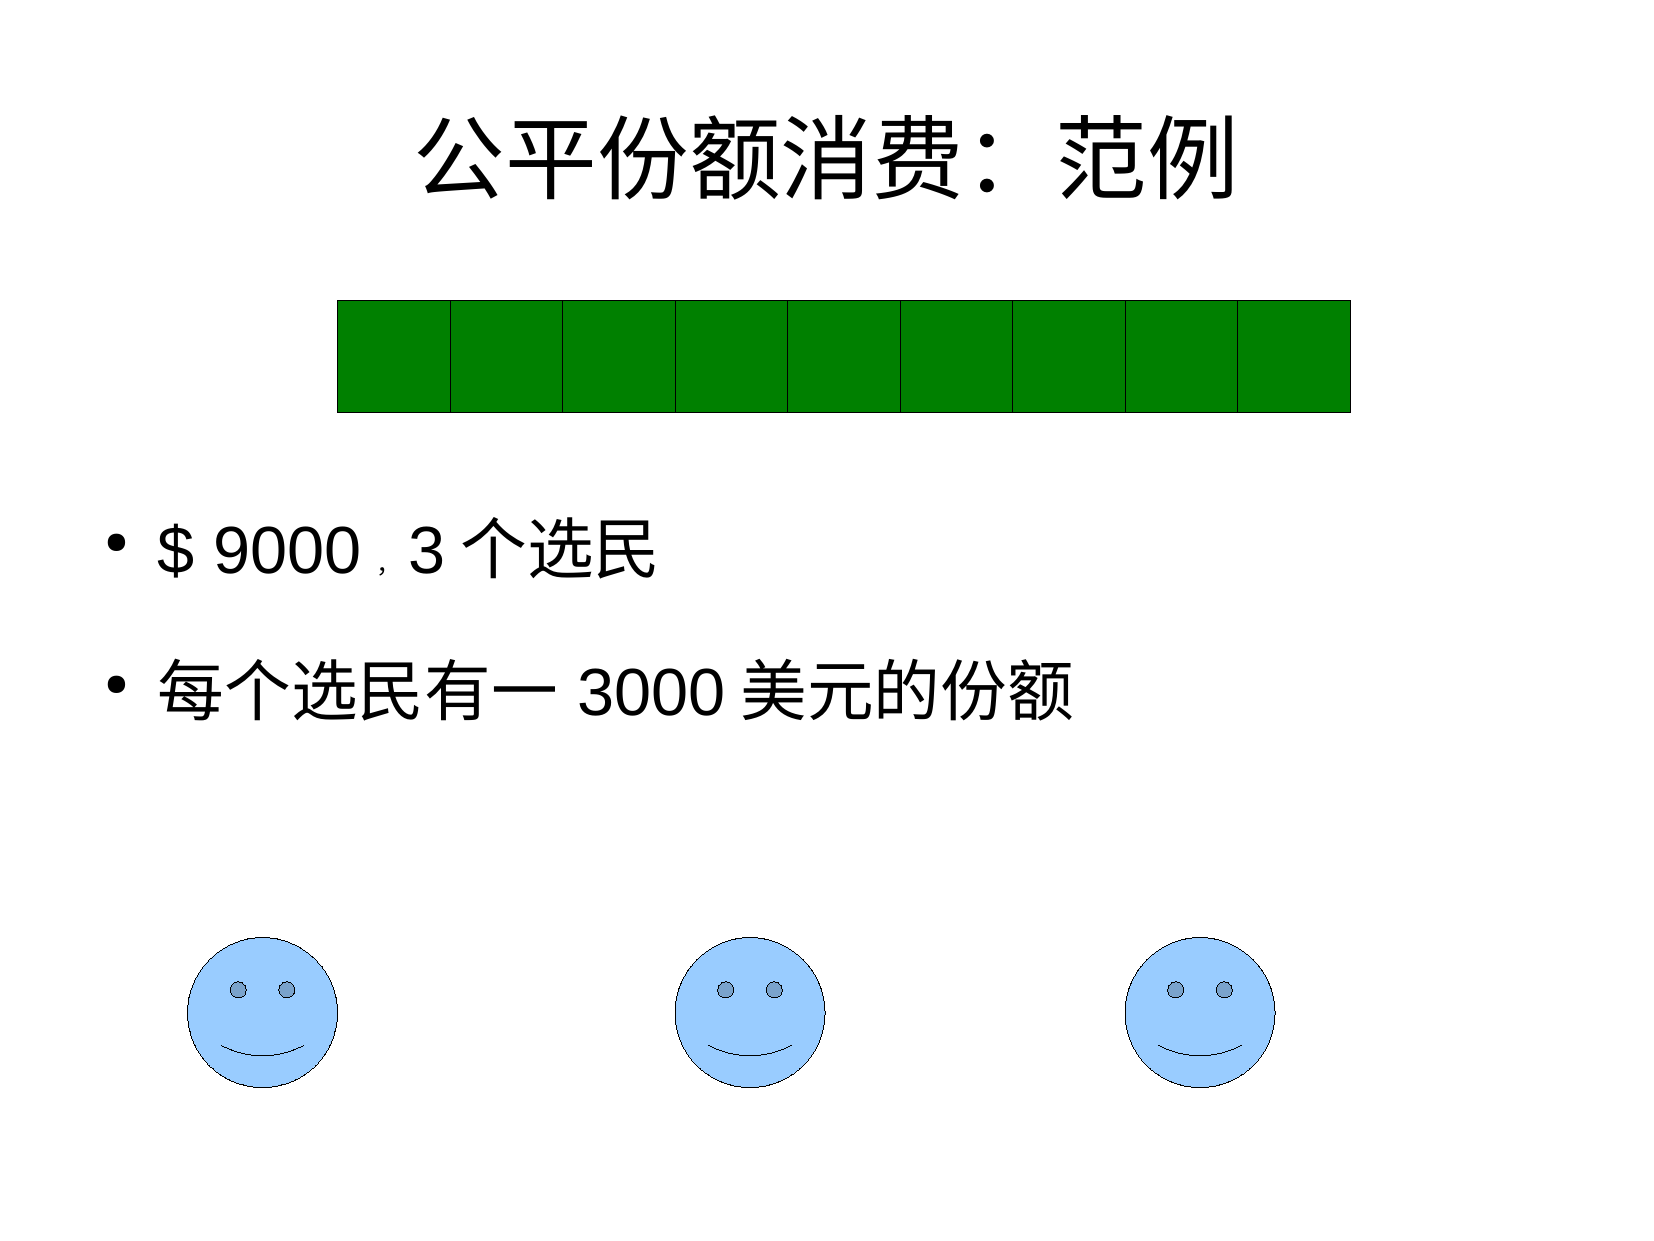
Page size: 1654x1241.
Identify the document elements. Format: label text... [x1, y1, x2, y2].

title 公平份额消费：范例 [82, 49, 1571, 257]
text_box [187, 937, 338, 1088]
list $ 9000，3个选民 每个选民有一3000美元的份额 [86, 496, 1576, 691]
text_box [337, 300, 1351, 413]
text_box [1125, 937, 1276, 1088]
text_box [675, 937, 826, 1088]
